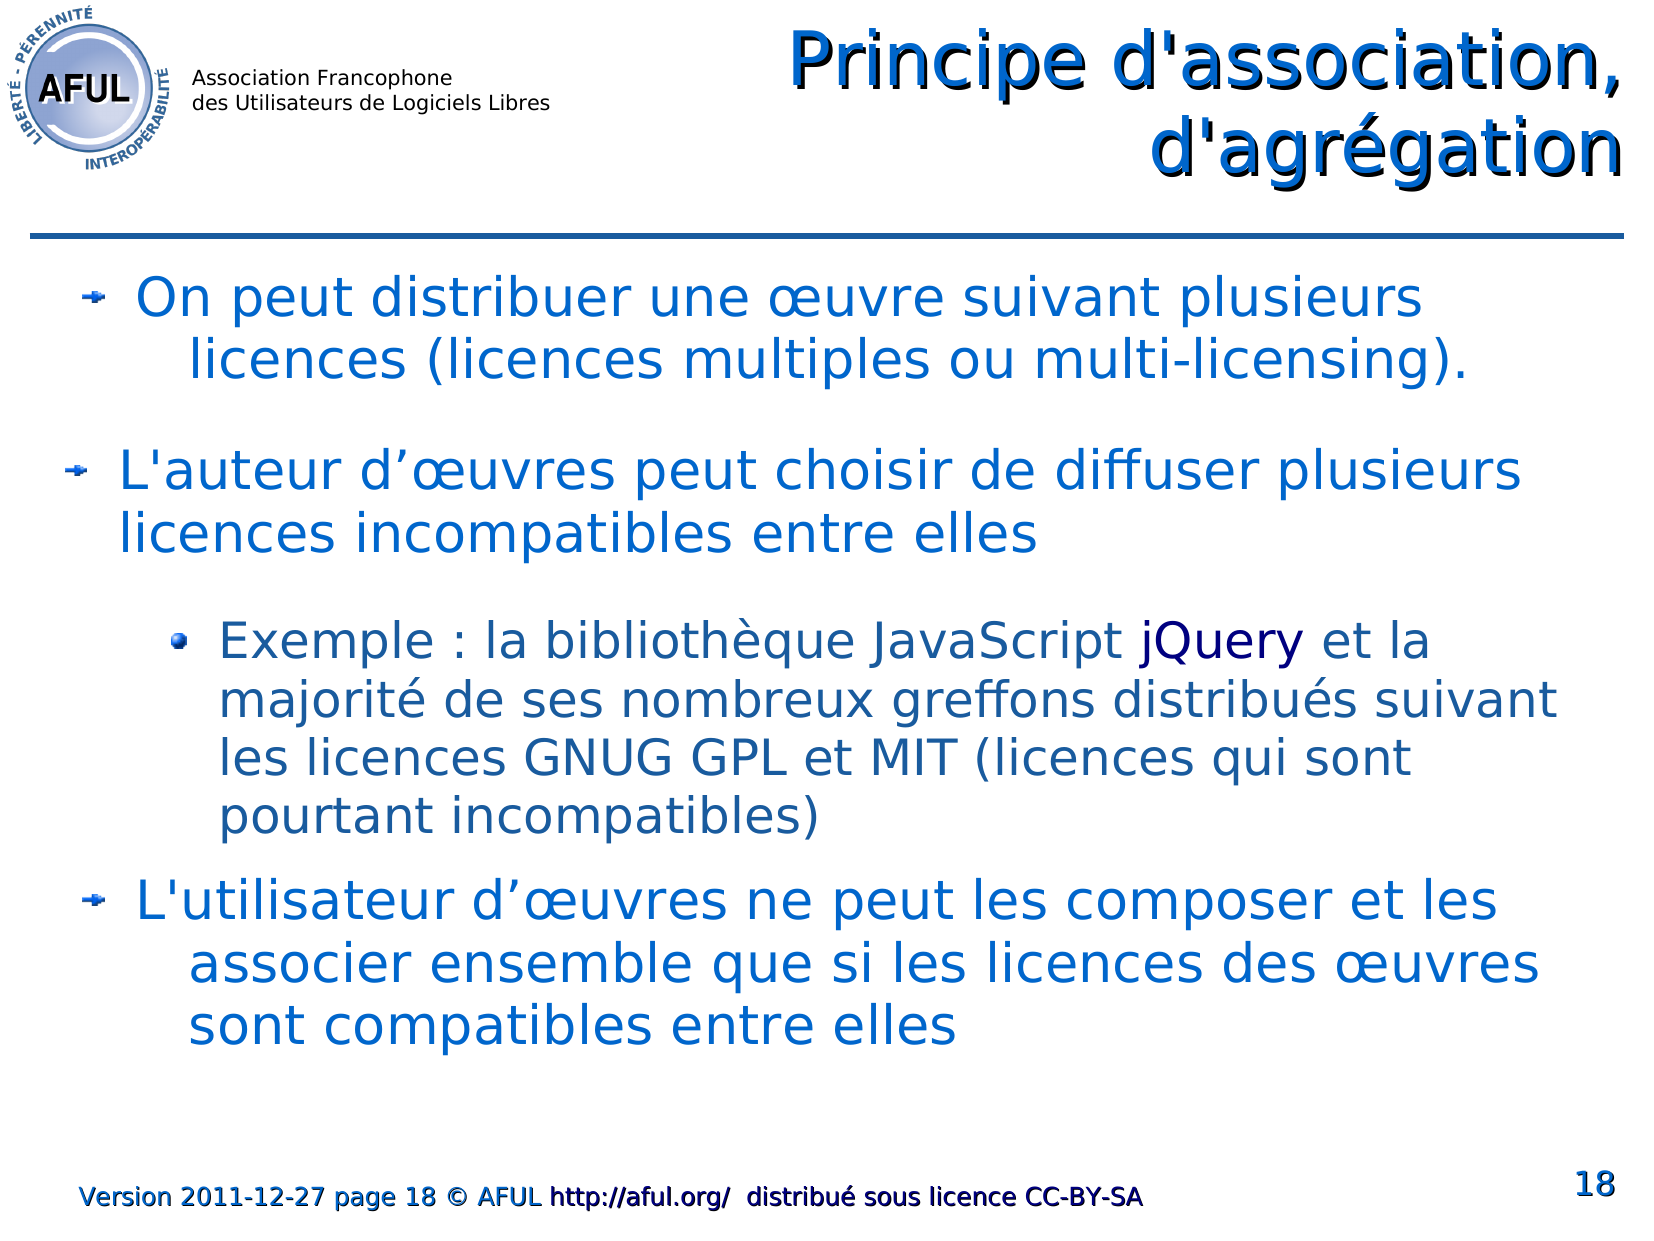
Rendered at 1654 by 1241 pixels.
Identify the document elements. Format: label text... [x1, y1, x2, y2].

title Principe d'association, d'agrégation [501, 0, 1625, 207]
picture [0, 0, 178, 178]
list On peut distribuer une œuvre suivant plusieurs licences (licences multiples ou multi-licensing). L'auteur d’œuvres peut choisir de diffuser plusieurs licences incompatibles entre elles Exemple : la bibliothèque JavaScript jQuery et la majorité de ses nombreux greffons distribués suivant les licences GNUG GPL et MIT (licences qui sont pourtant incompatibles) L'utilisateur d’œuvres ne peut les composer et les associer ensemble que si les licences des œuvres sont compatibles entre elles [47, 265, 1595, 1211]
